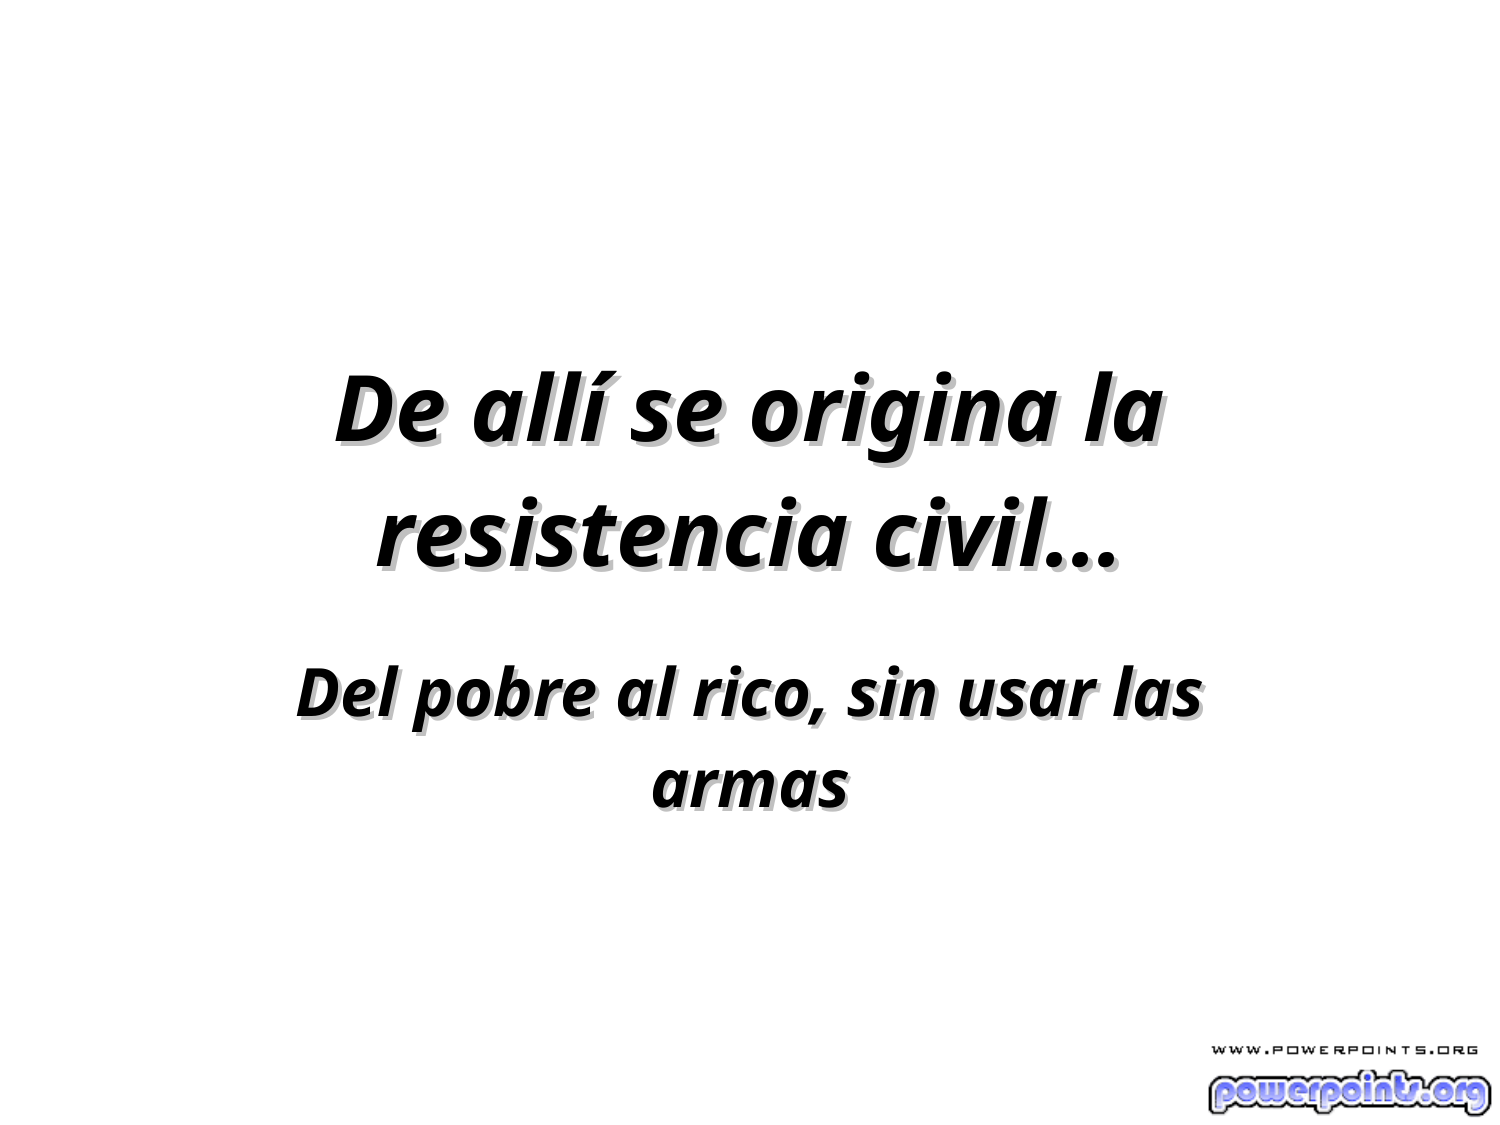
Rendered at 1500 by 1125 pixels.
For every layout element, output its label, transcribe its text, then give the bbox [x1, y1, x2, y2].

picture [1198, 1034, 1500, 1125]
subtitle Del pobre al rico, sin usar las armas [225, 637, 1276, 926]
title De allí se origina la resistencia civil... [112, 351, 1388, 587]
